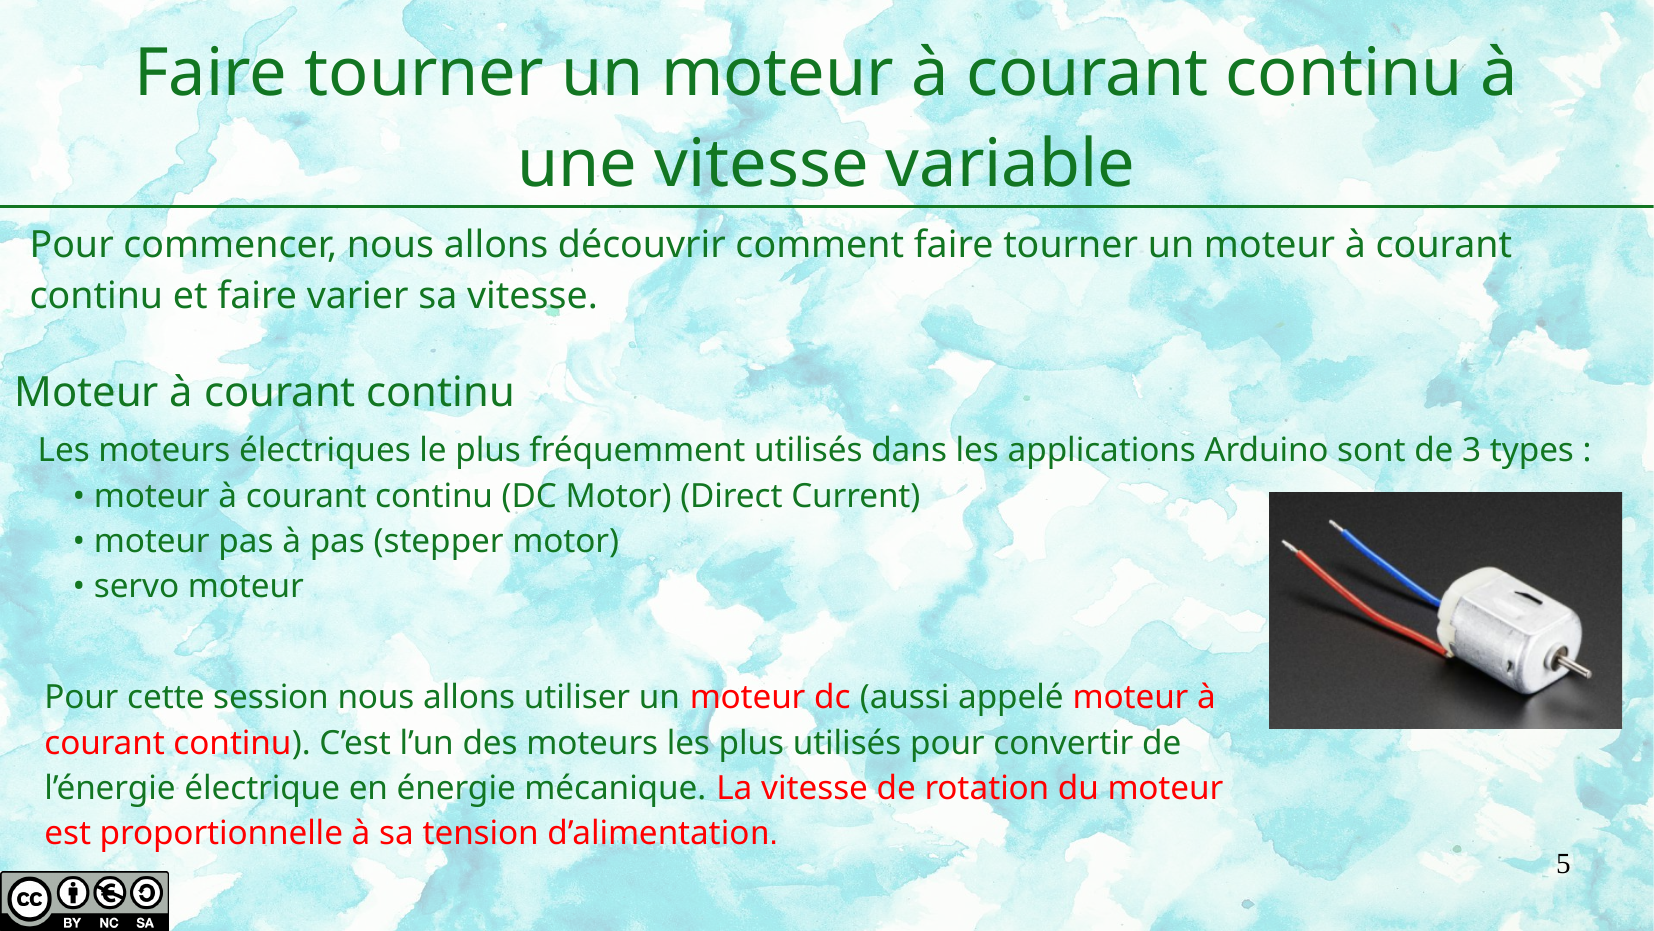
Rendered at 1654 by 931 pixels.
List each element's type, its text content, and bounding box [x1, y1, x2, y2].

picture [0, 871, 169, 931]
picture [1269, 661, 1623, 729]
text_box Moteur à courant continu [0, 354, 562, 426]
list Pour commencer, nous allons découvrir comment faire tourner un moteur à courant continu et faire varier sa vitesse. [29, 217, 1625, 355]
text_box Les moteurs électriques le plus fréquemment utilisés dans les applications Arduino sont de 3 types : • moteur à courant continu (DC Motor) (Direct Current) • moteur pas à pas (stepper motor) • servo moteur [22, 419, 1654, 661]
title Faire tourner un moteur à courant continu à une vitesse variable [82, 23, 1571, 206]
text_box Pour cette session nous allons utiliser un moteur dc (aussi appelé moteur à courant continu). C’est l’un des moteurs les plus utilisés pour convertir de l’énergie électrique en énergie mécanique. La vitesse de rotation du moteur est proportionnelle à sa tension d’alimentation. [29, 665, 1241, 862]
